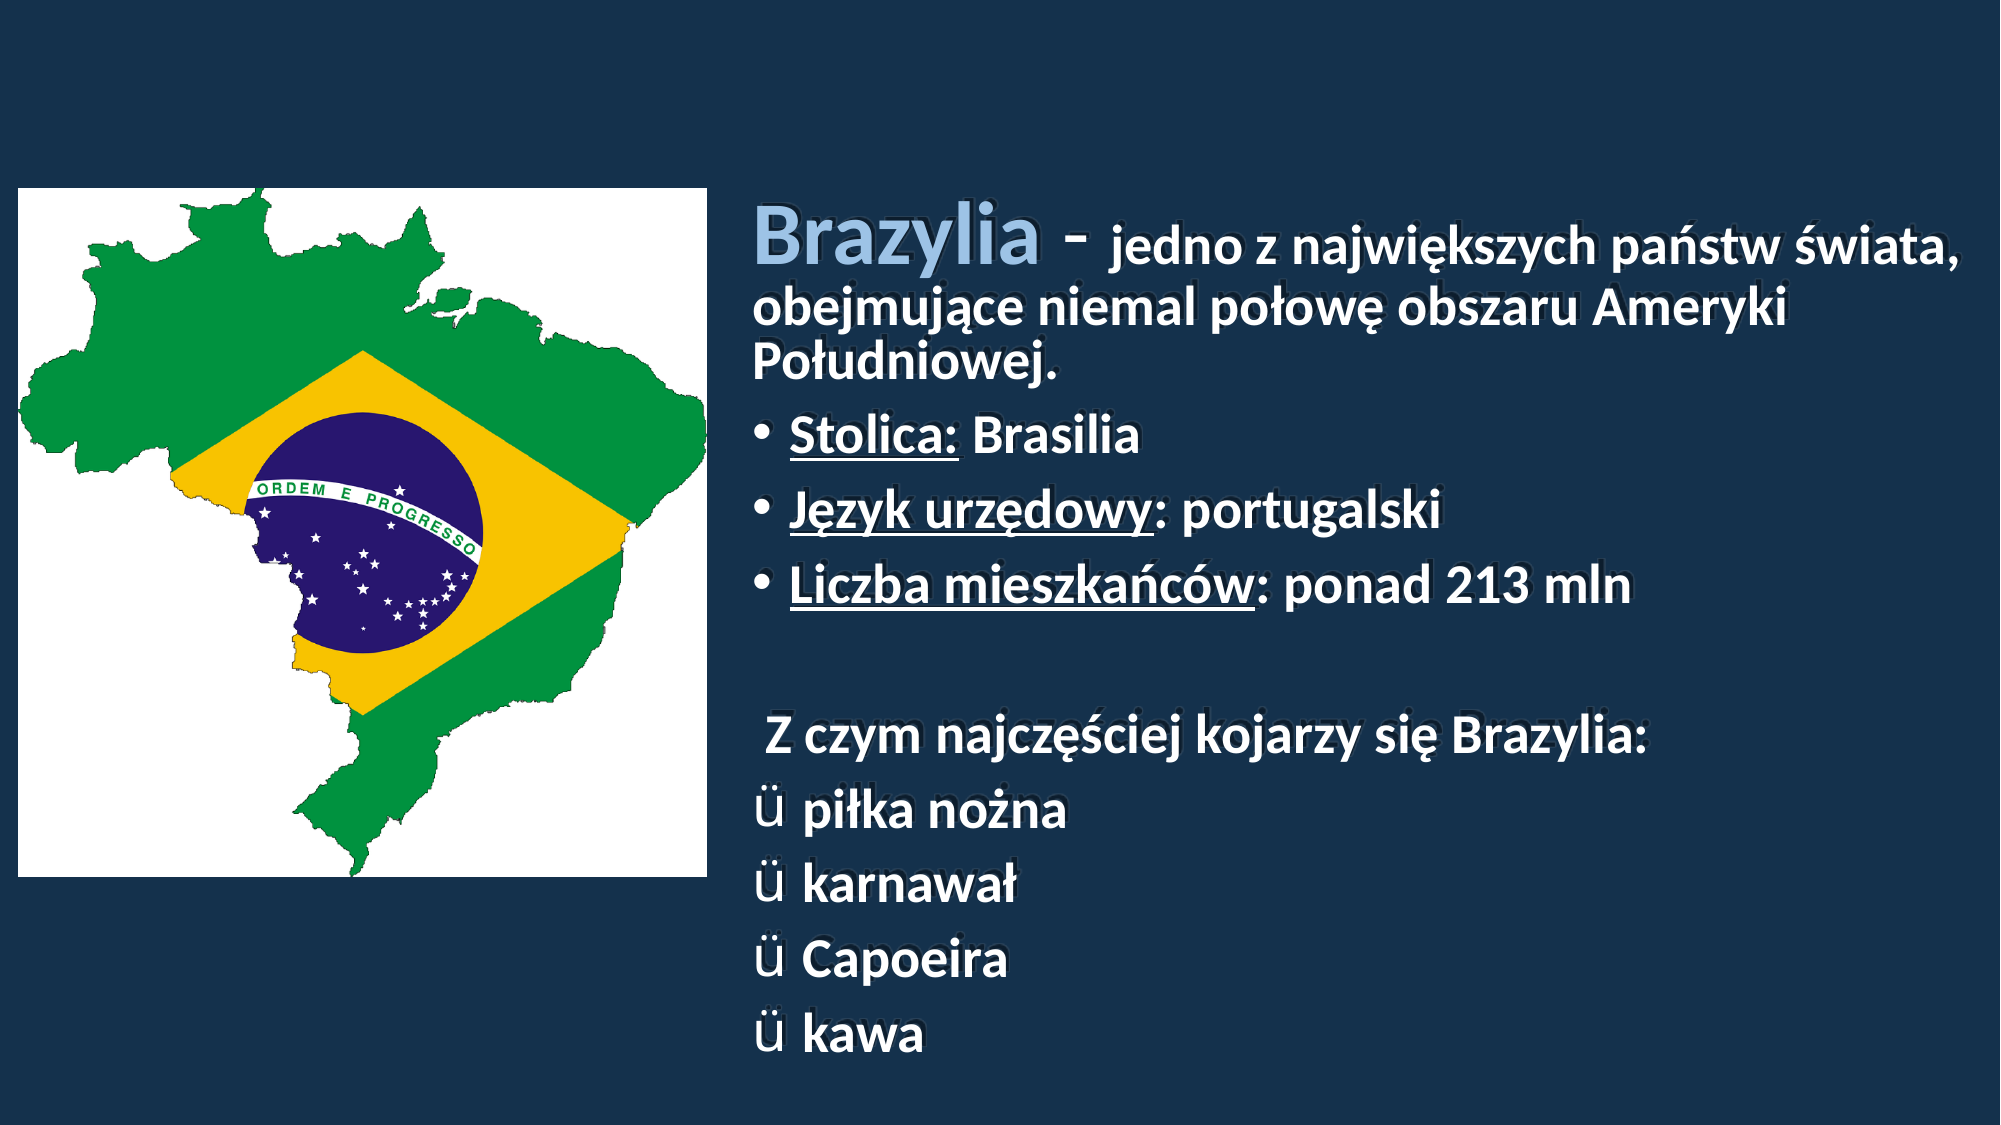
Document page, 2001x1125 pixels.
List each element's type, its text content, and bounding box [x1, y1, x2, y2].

list Brazylia - jedno z największych państw świata, obejmujące niemal połowę obszaru Ameryki Południowej. Stolica: Brasilia Język urzędowy: portugalski Liczba mieszkańców: ponad 213 mln Z czym najczęściej kojarzy się Brazylia: piłka nożna karnawał Capoeira kawa [737, 188, 2000, 1102]
picture [0, 0, 2000, 1125]
